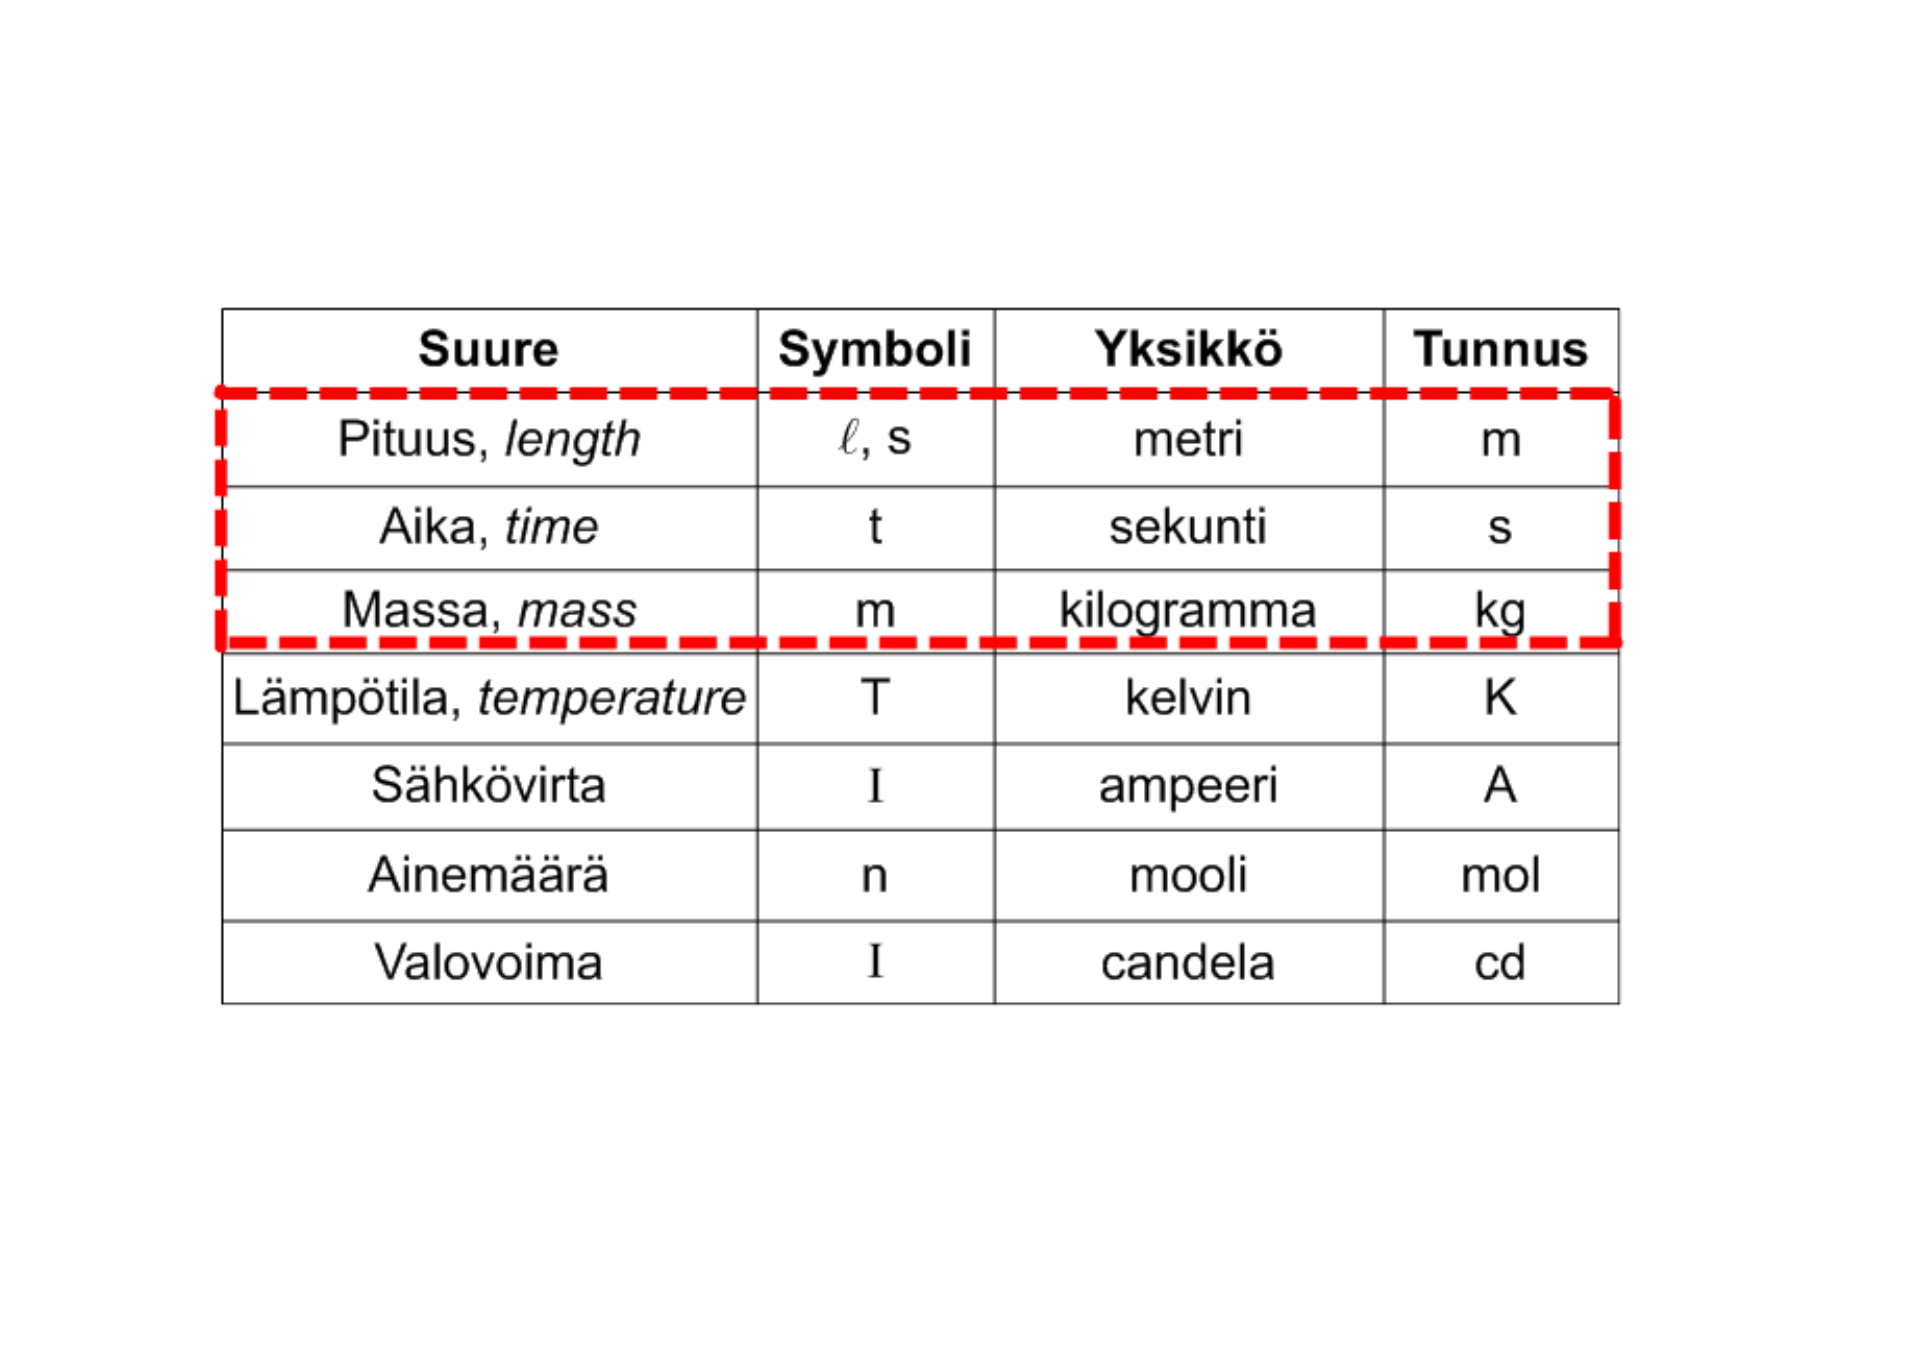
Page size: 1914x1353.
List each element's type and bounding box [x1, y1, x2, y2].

picture [151, 200, 1689, 1074]
